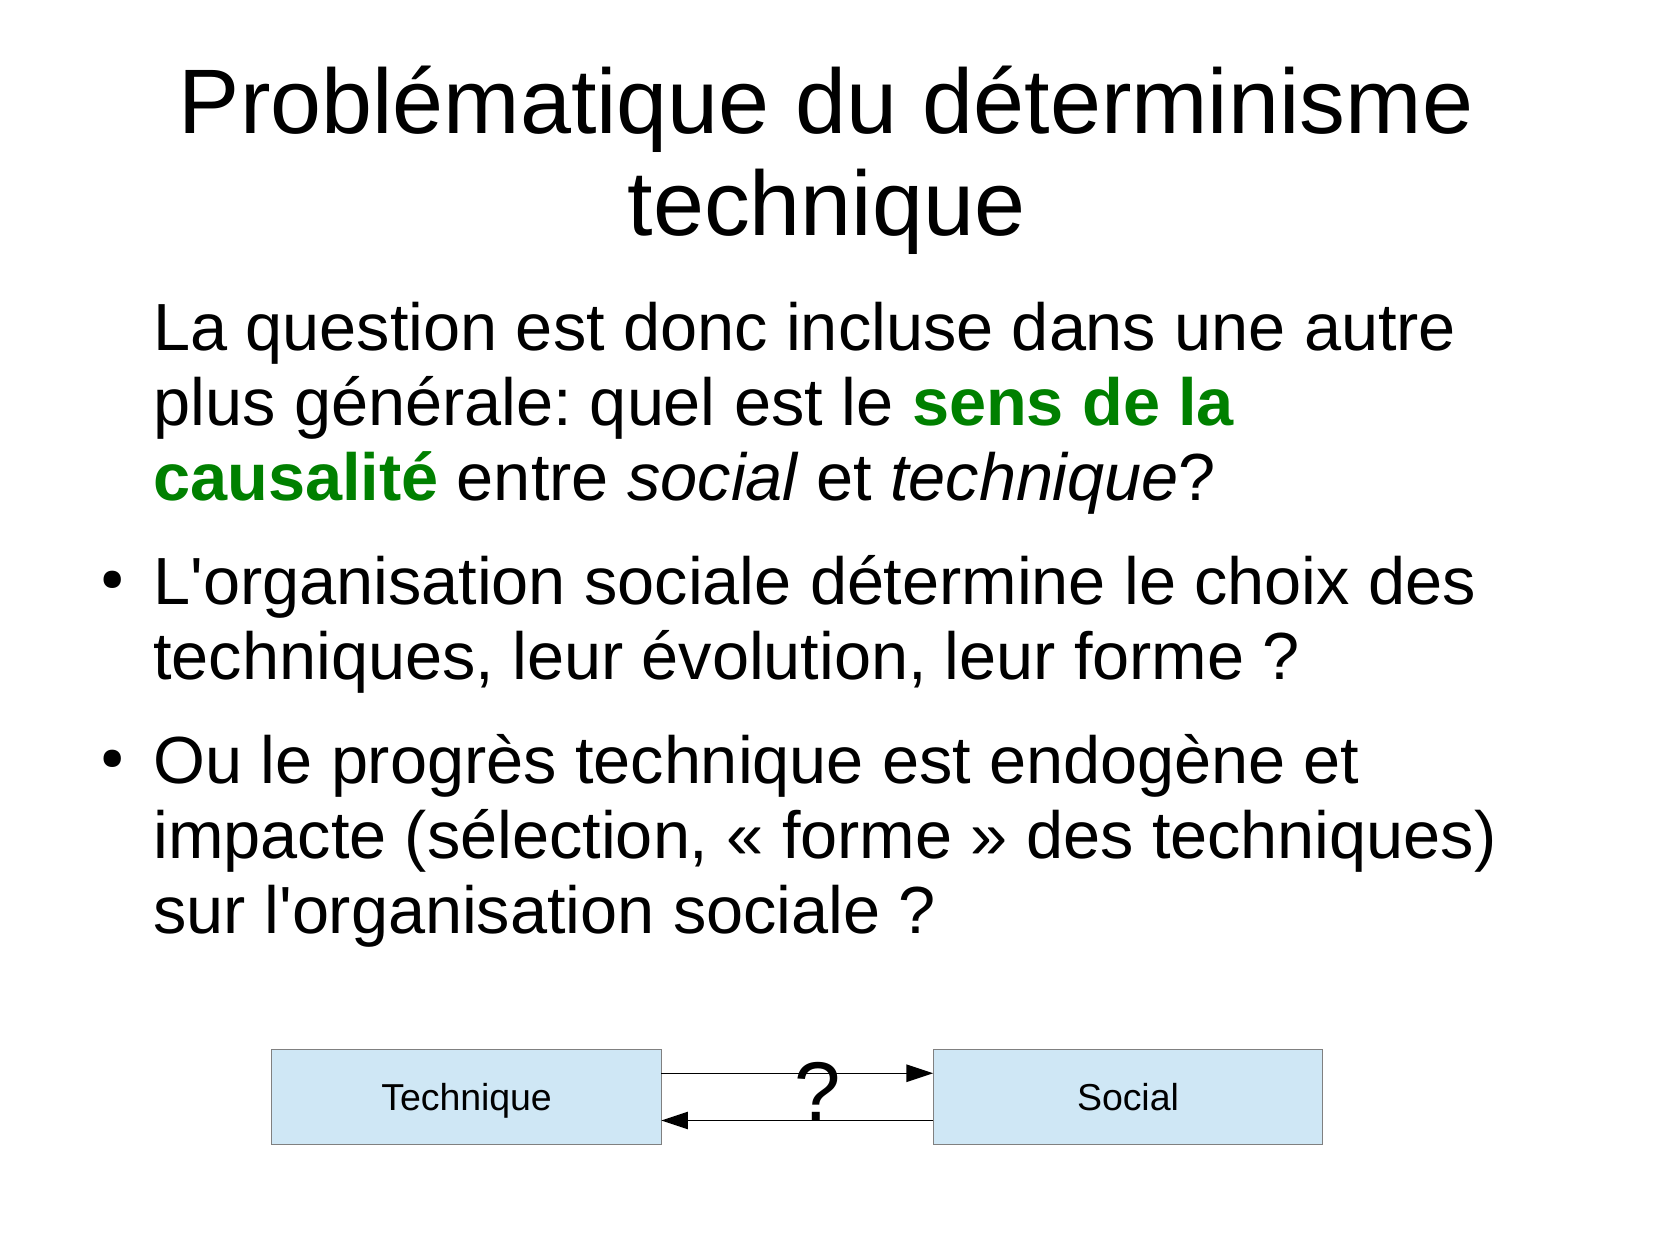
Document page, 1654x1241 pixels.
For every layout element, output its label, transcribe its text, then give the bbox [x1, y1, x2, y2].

title Problématique du déterminisme technique [82, 49, 1571, 257]
text_box Technique [271, 1049, 662, 1145]
text_box ? [779, 1037, 863, 1146]
text_box Social [933, 1049, 1323, 1145]
list La question est donc incluse dans une autre plus générale: quel est le sens de la causalité entre social et technique? L'organisation sociale détermine le choix des techniques, leur évolution, leur forme ? Ou le progrès technique est endogène et impacte (sélection, « forme » des techniques) sur l'organisation sociale ? [82, 290, 1538, 1010]
